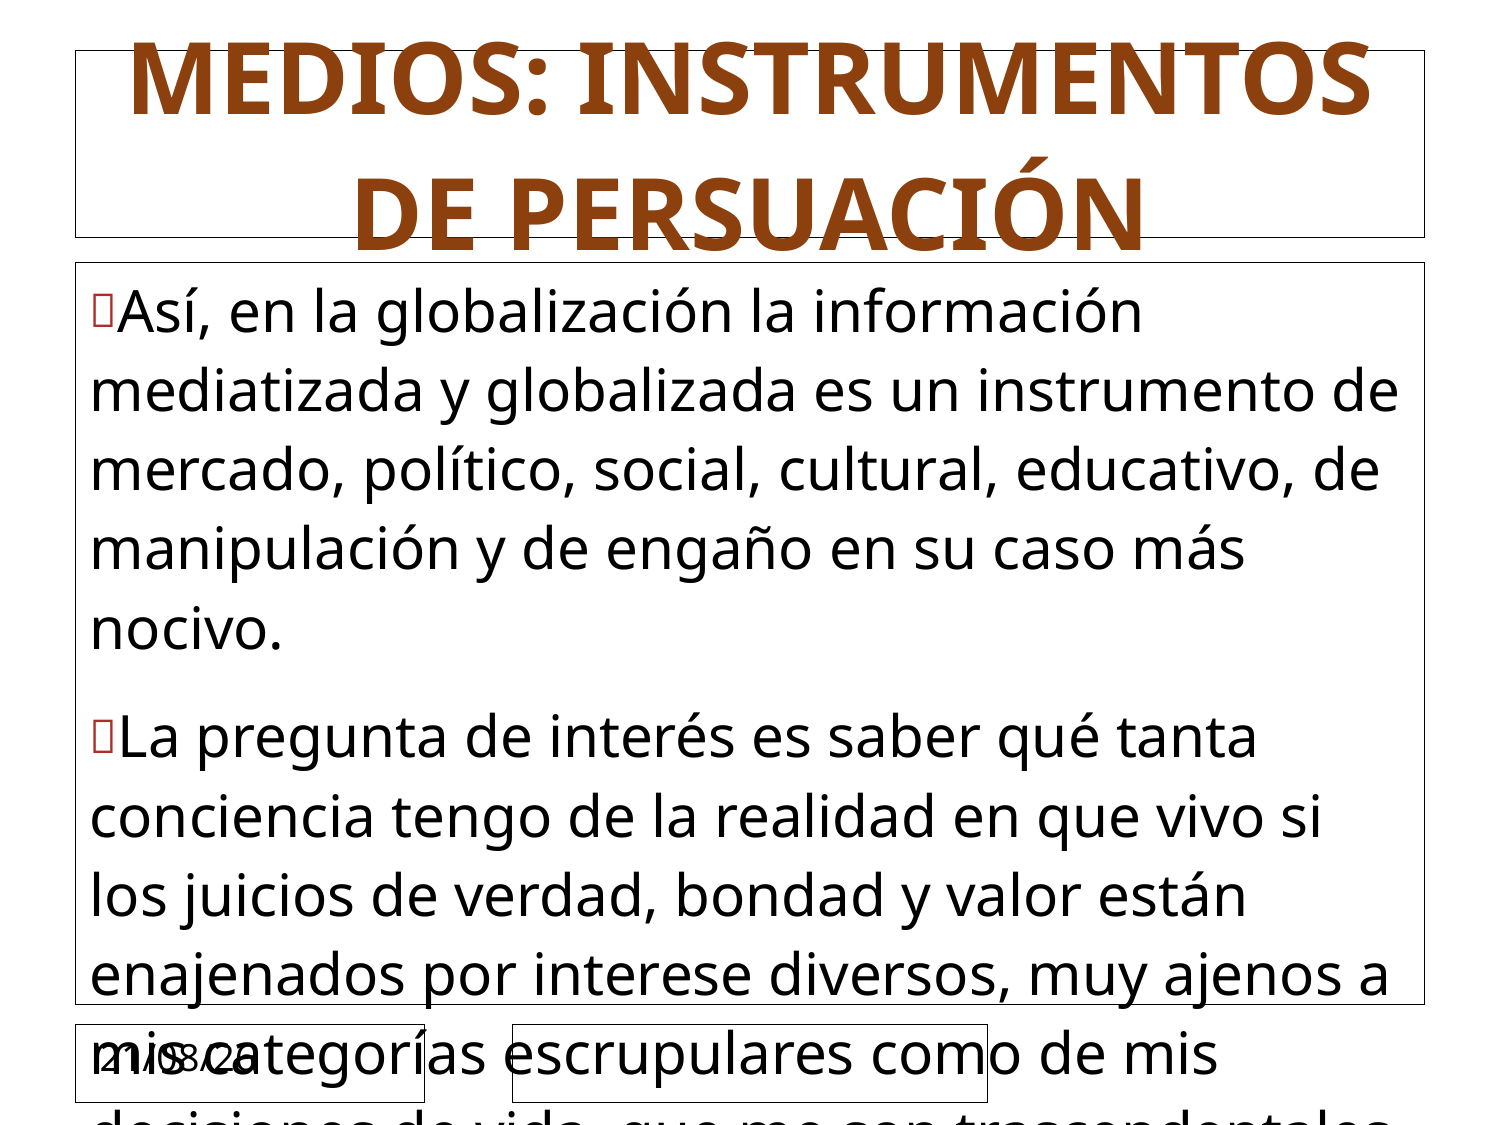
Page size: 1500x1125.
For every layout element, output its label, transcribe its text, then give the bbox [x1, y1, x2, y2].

title MEDIOS: INSTRUMENTOS DE PERSUACIÓN [75, 50, 1425, 238]
list Así, en la globalización la información mediatizada y globalizada es un instrumento de mercado, político, social, cultural, educativo, de manipulación y de engaño en su caso más nocivo. La pregunta de interés es saber qué tanta conciencia tengo de la realidad en que vivo si los juicios de verdad, bondad y valor están enajenados por interese diversos, muy ajenos a mis categorías escrupulares como de mis decisiones de vida, que me son trascendentales. [75, 262, 1425, 1005]
